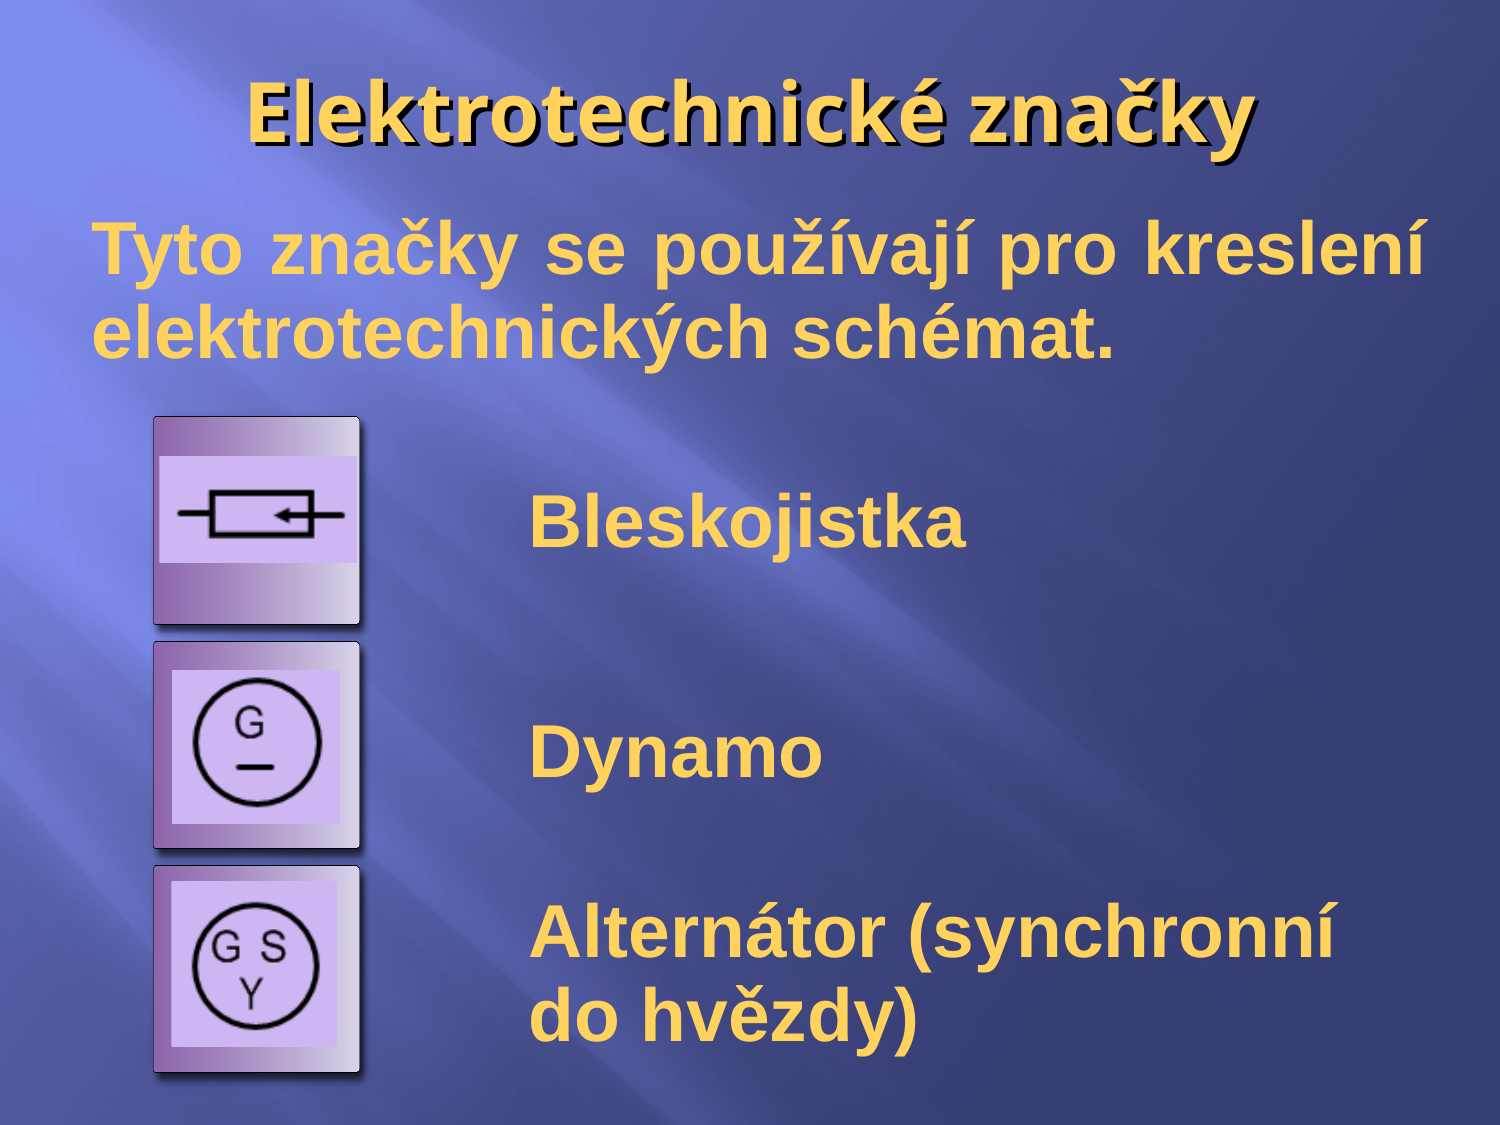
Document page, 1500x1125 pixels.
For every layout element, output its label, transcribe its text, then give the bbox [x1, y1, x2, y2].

text_box Tyto značky se používají pro kreslení elektrotechnických schémat. [76, 184, 1447, 398]
picture [147, 408, 373, 1095]
text_box Dynamo [513, 668, 1329, 835]
text_box Alternátor (synchronní do hvězdy) [513, 881, 1353, 1047]
title Elektrotechnické značky [75, 45, 1426, 173]
text_box Bleskojistka [513, 467, 1282, 575]
